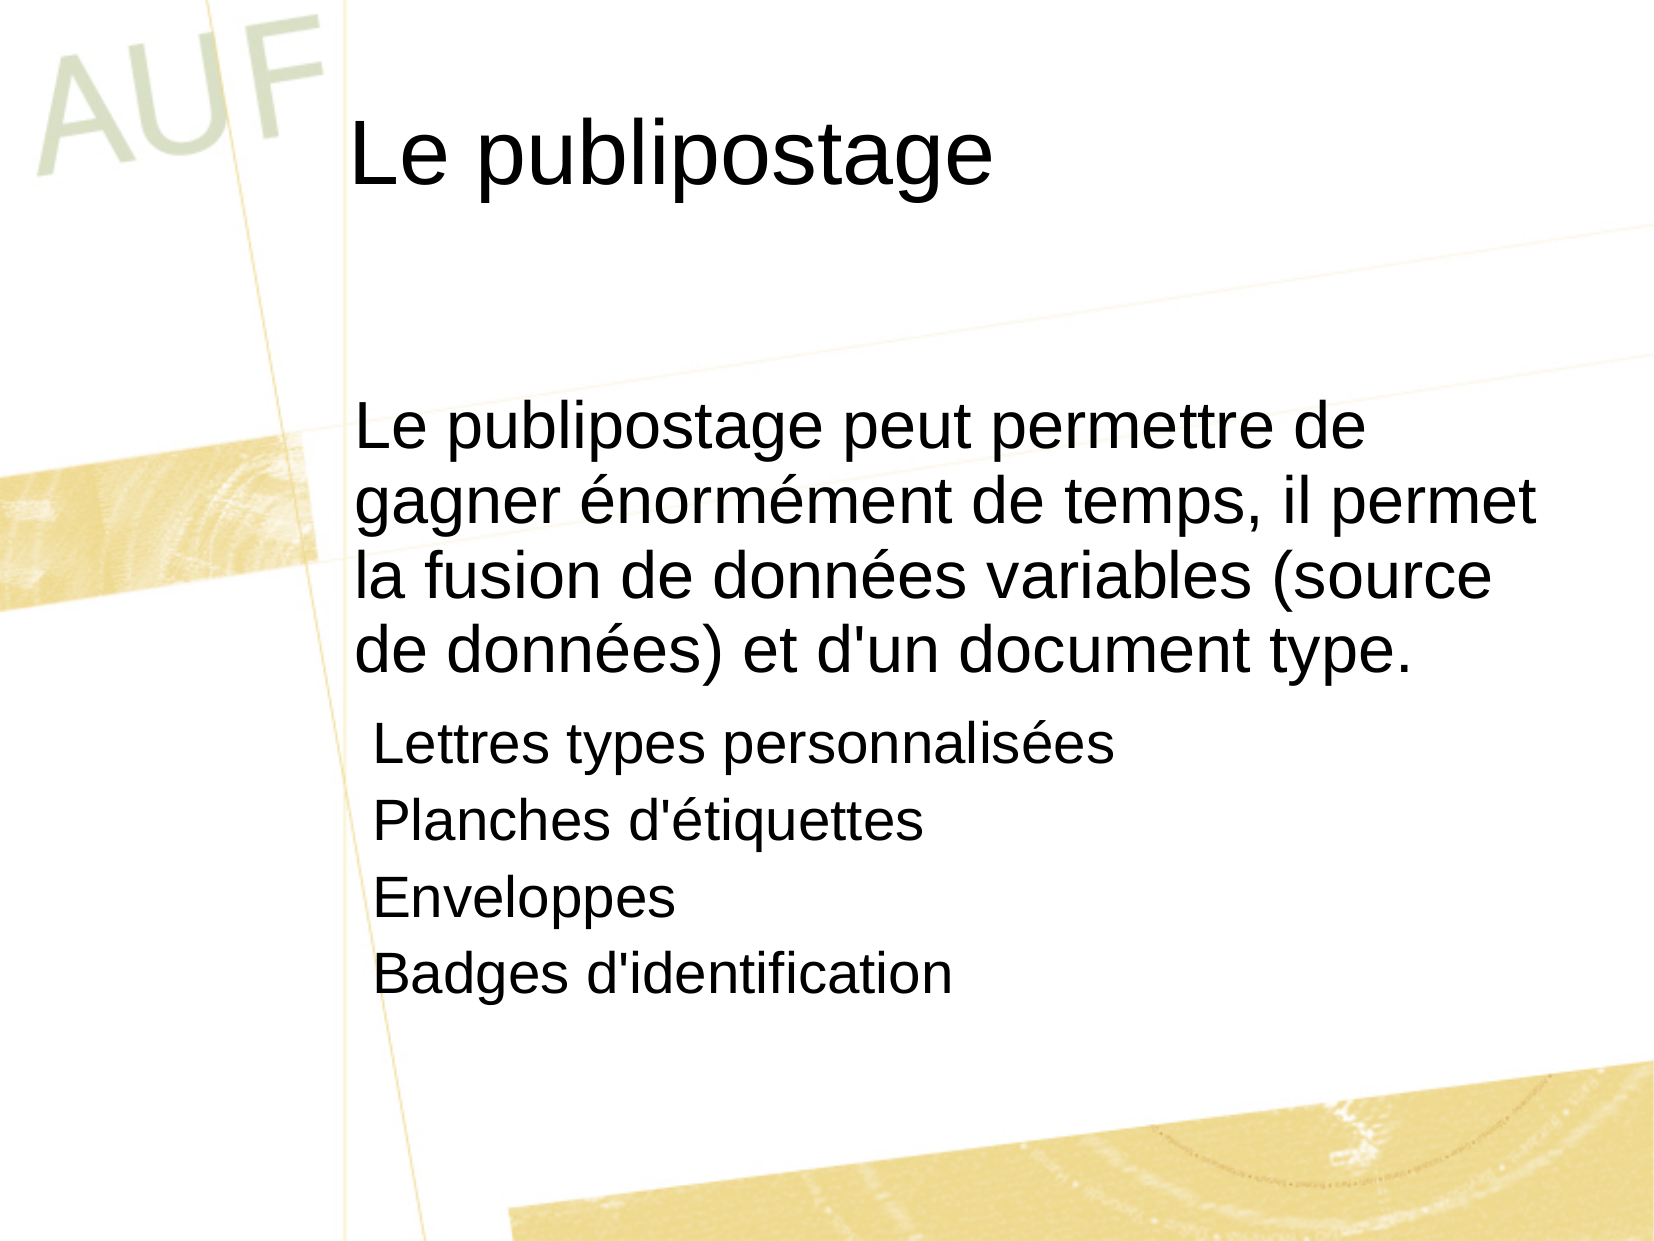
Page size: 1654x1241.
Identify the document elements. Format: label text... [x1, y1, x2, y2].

picture [0, 0, 1654, 1241]
title Le publipostage [82, 49, 1571, 257]
subtitle Le publipostage peut permettre de gagner énormément de temps, il permet la fusion de données variables (source de données) et d'un document type. Lettres types personnalisées Planches d'étiquettes Enveloppes Badges d'identification [88, 295, 1577, 1099]
